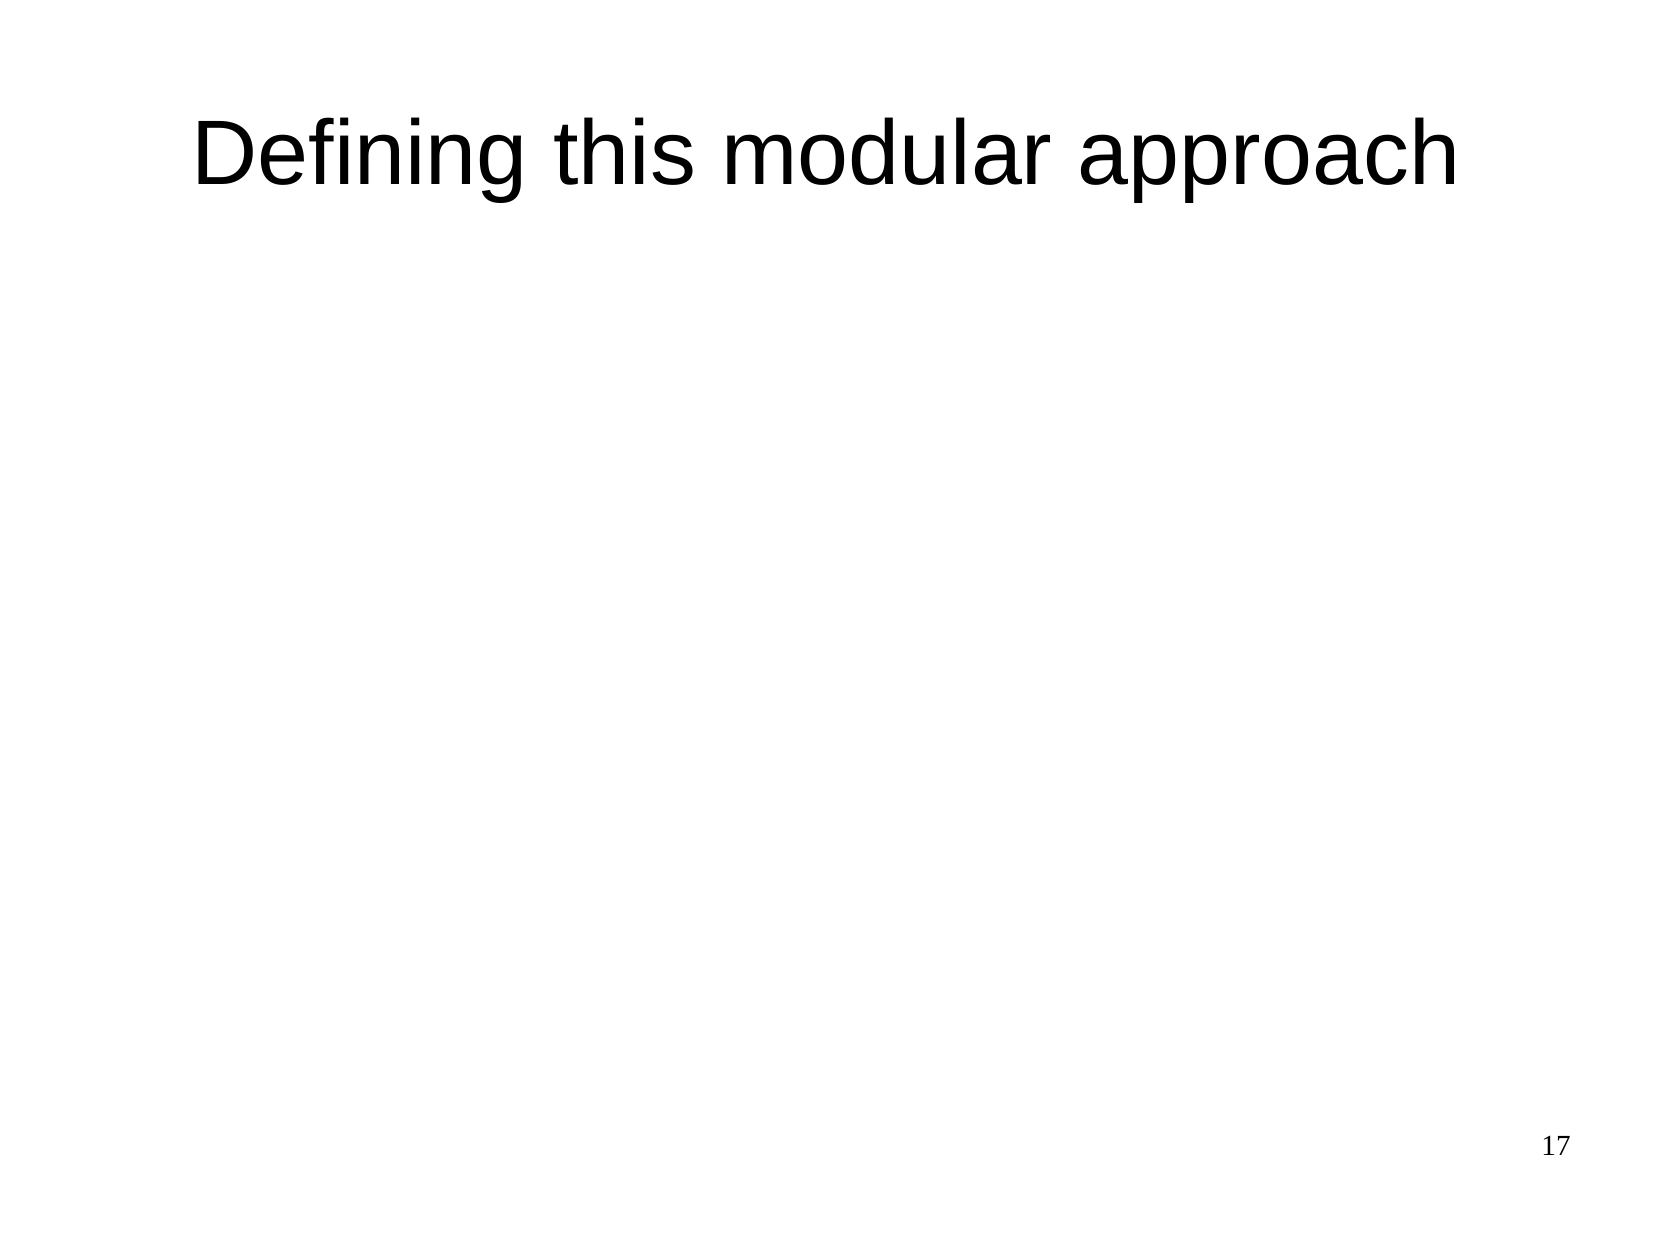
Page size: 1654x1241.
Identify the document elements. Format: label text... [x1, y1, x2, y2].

title Defining this modular approach [82, 49, 1571, 257]
